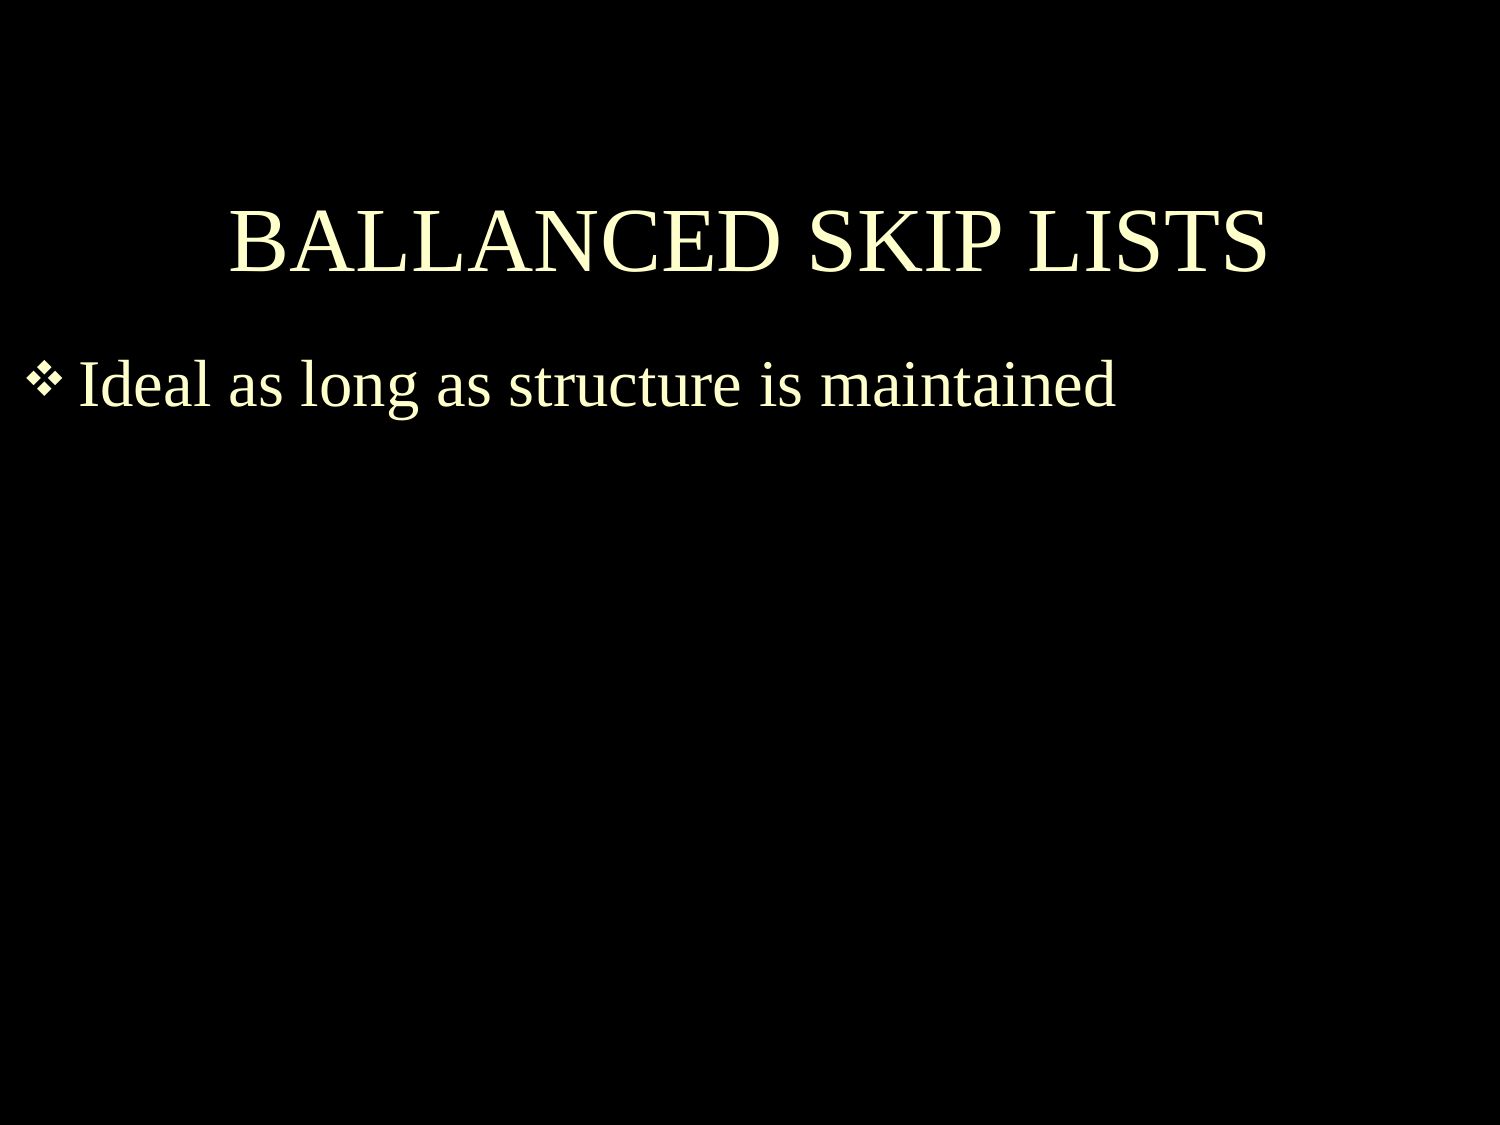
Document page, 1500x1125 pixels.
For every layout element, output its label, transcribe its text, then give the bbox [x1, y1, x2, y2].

list Ideal as long as structure is maintained [22, 347, 1482, 1075]
title BALLANCED SKIP LISTS [22, 153, 1480, 329]
